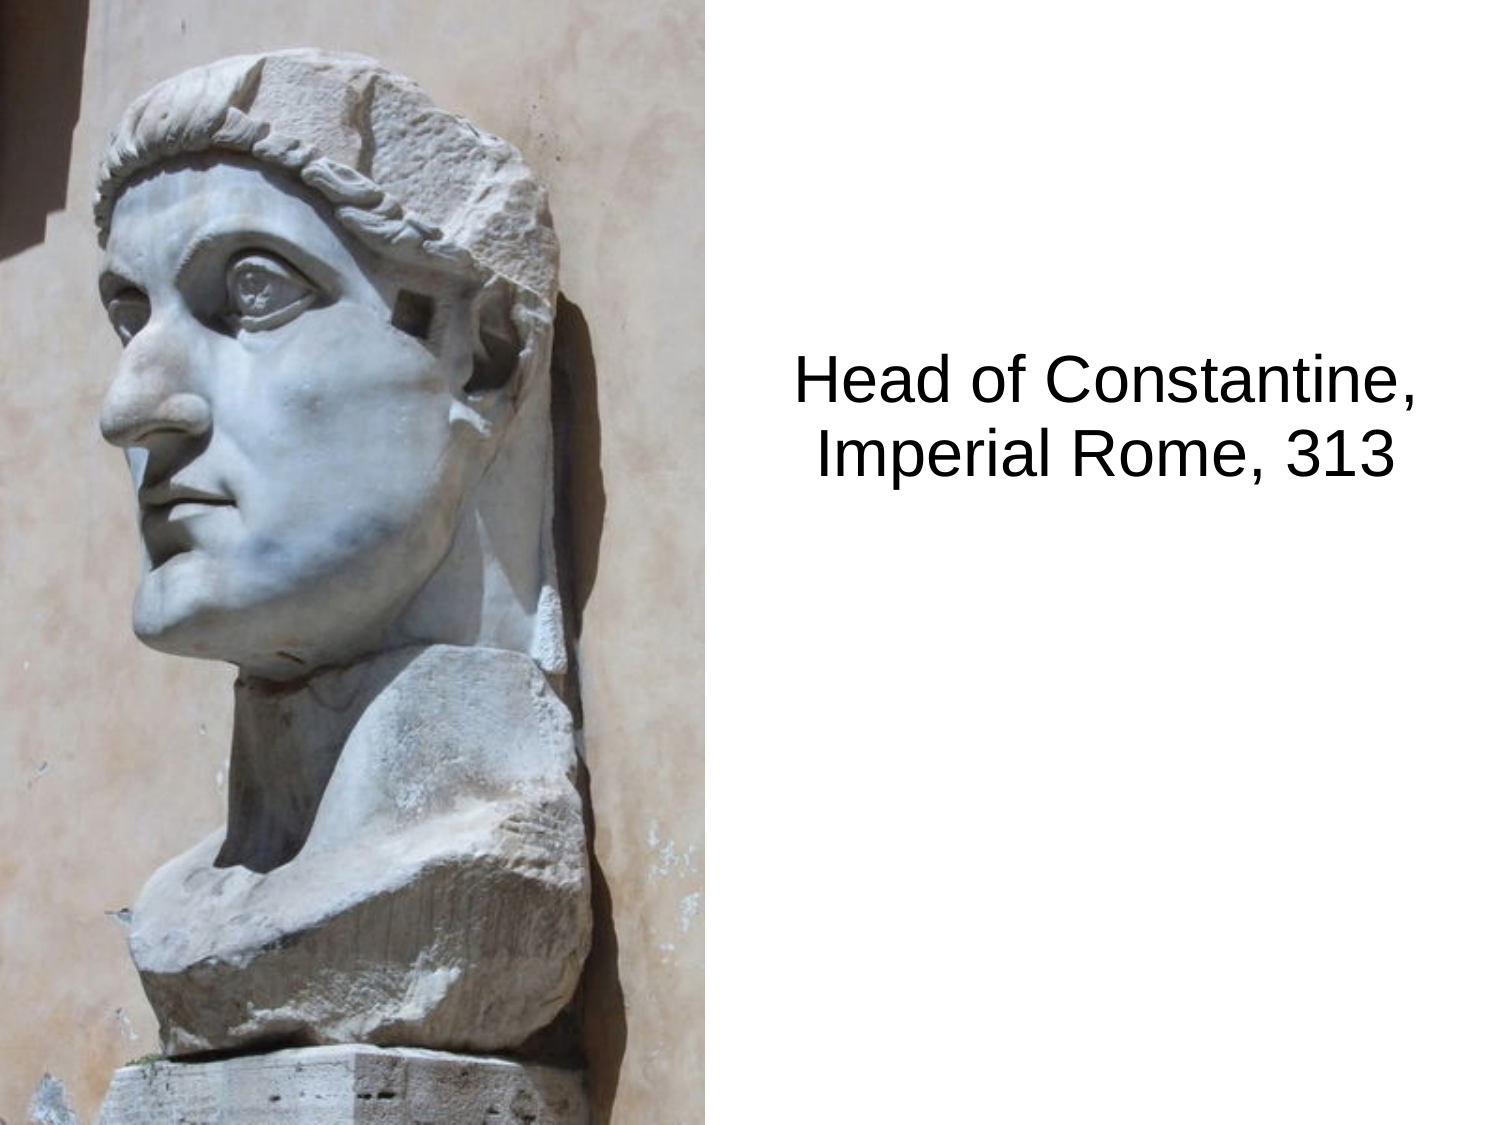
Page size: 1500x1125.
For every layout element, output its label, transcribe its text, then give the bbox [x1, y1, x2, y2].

title Head of Constantine, Imperial Rome, 313 [712, 45, 1500, 788]
picture [0, 0, 705, 1125]
